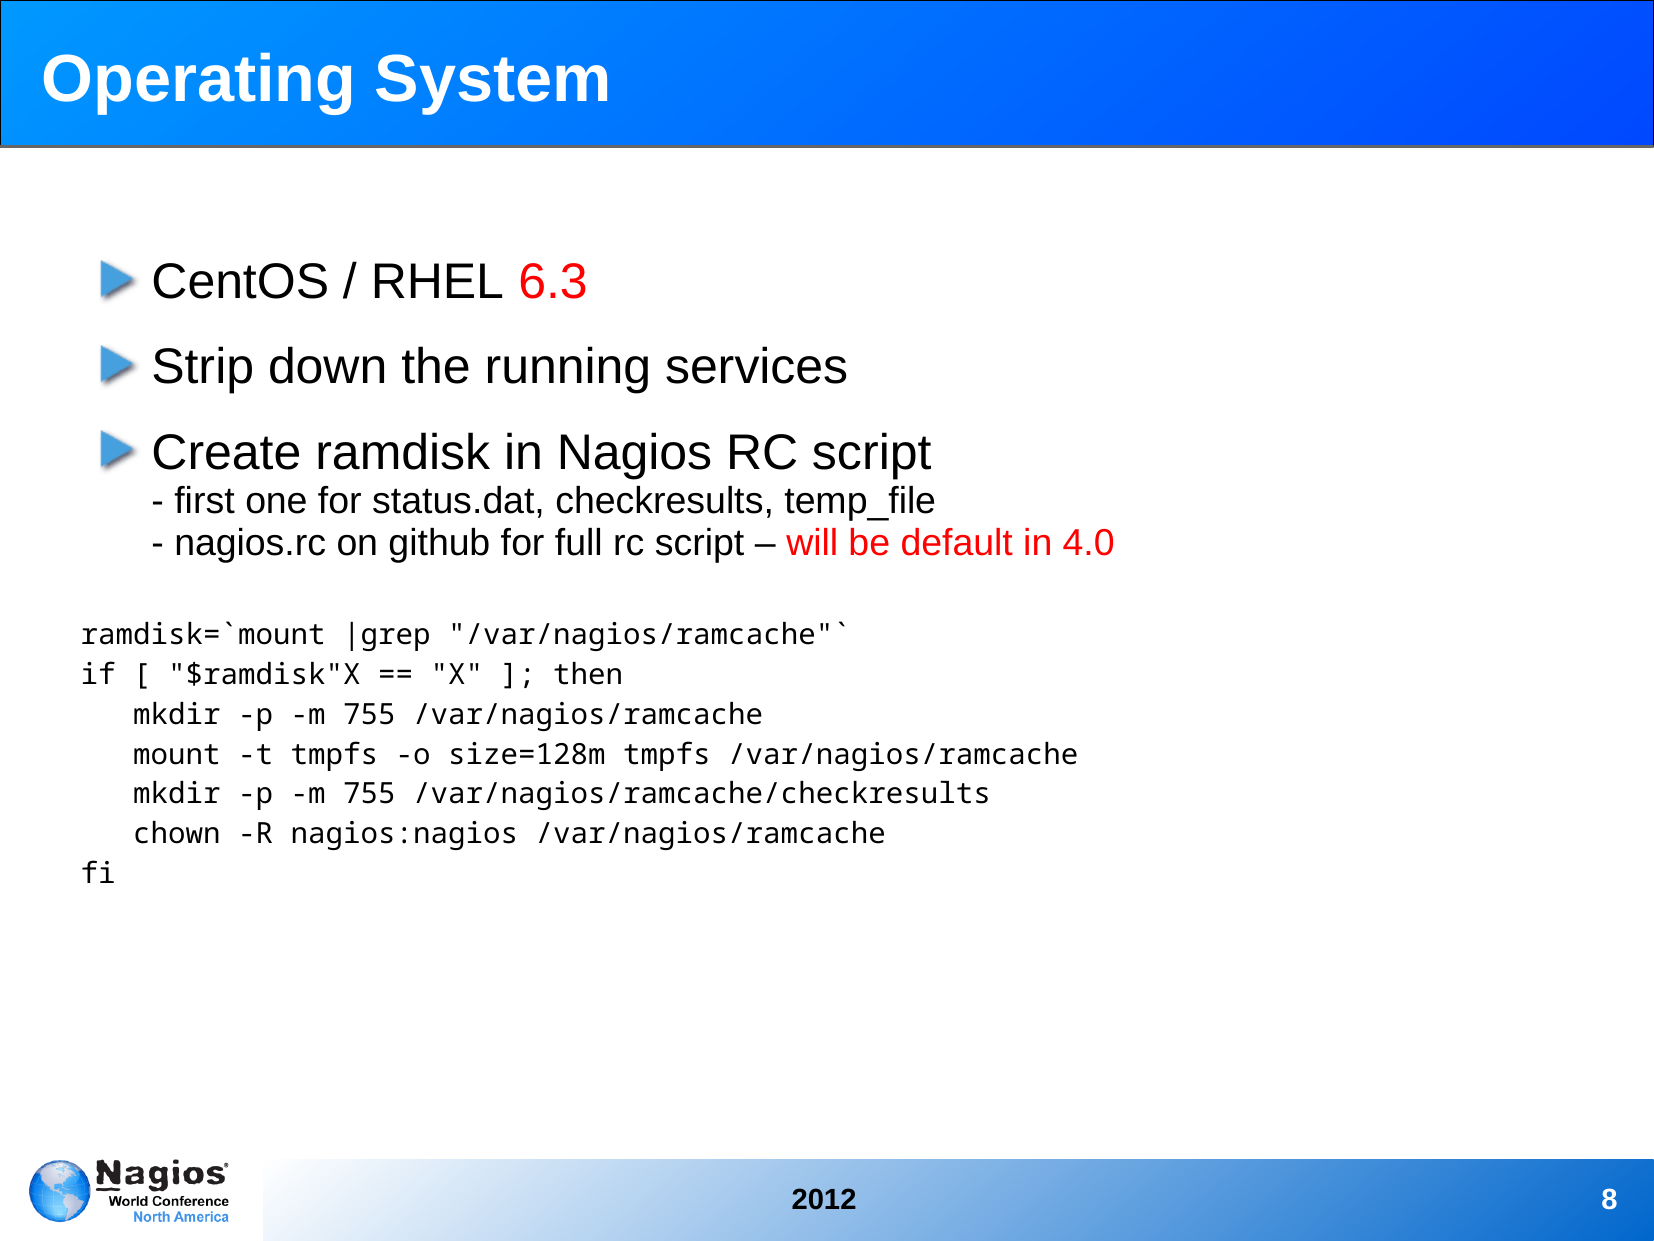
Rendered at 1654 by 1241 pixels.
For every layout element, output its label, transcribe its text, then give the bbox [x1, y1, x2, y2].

picture [29, 1159, 229, 1235]
title Operating System [41, 29, 1248, 127]
list CentOS / RHEL 6.3 Strip down the running services Create ramdisk in Nagios RC script - first one for status.dat, checkresults, temp_file - nagios.rc on github for full rc script – will be default in 4.0 ramdisk=`mount |grep "/var/nagios/ramcache"` if [ "$ramdisk"X == "X" ]; then mkdir -p -m 755 /var/nagios/ramcache mount -t tmpfs -o size=128m tmpfs /var/nagios/ramcache mkdir -p -m 755 /var/nagios/ramcache/checkresults chown -R nagios:nagios /var/nagios/ramcache fi [80, 253, 1608, 1072]
